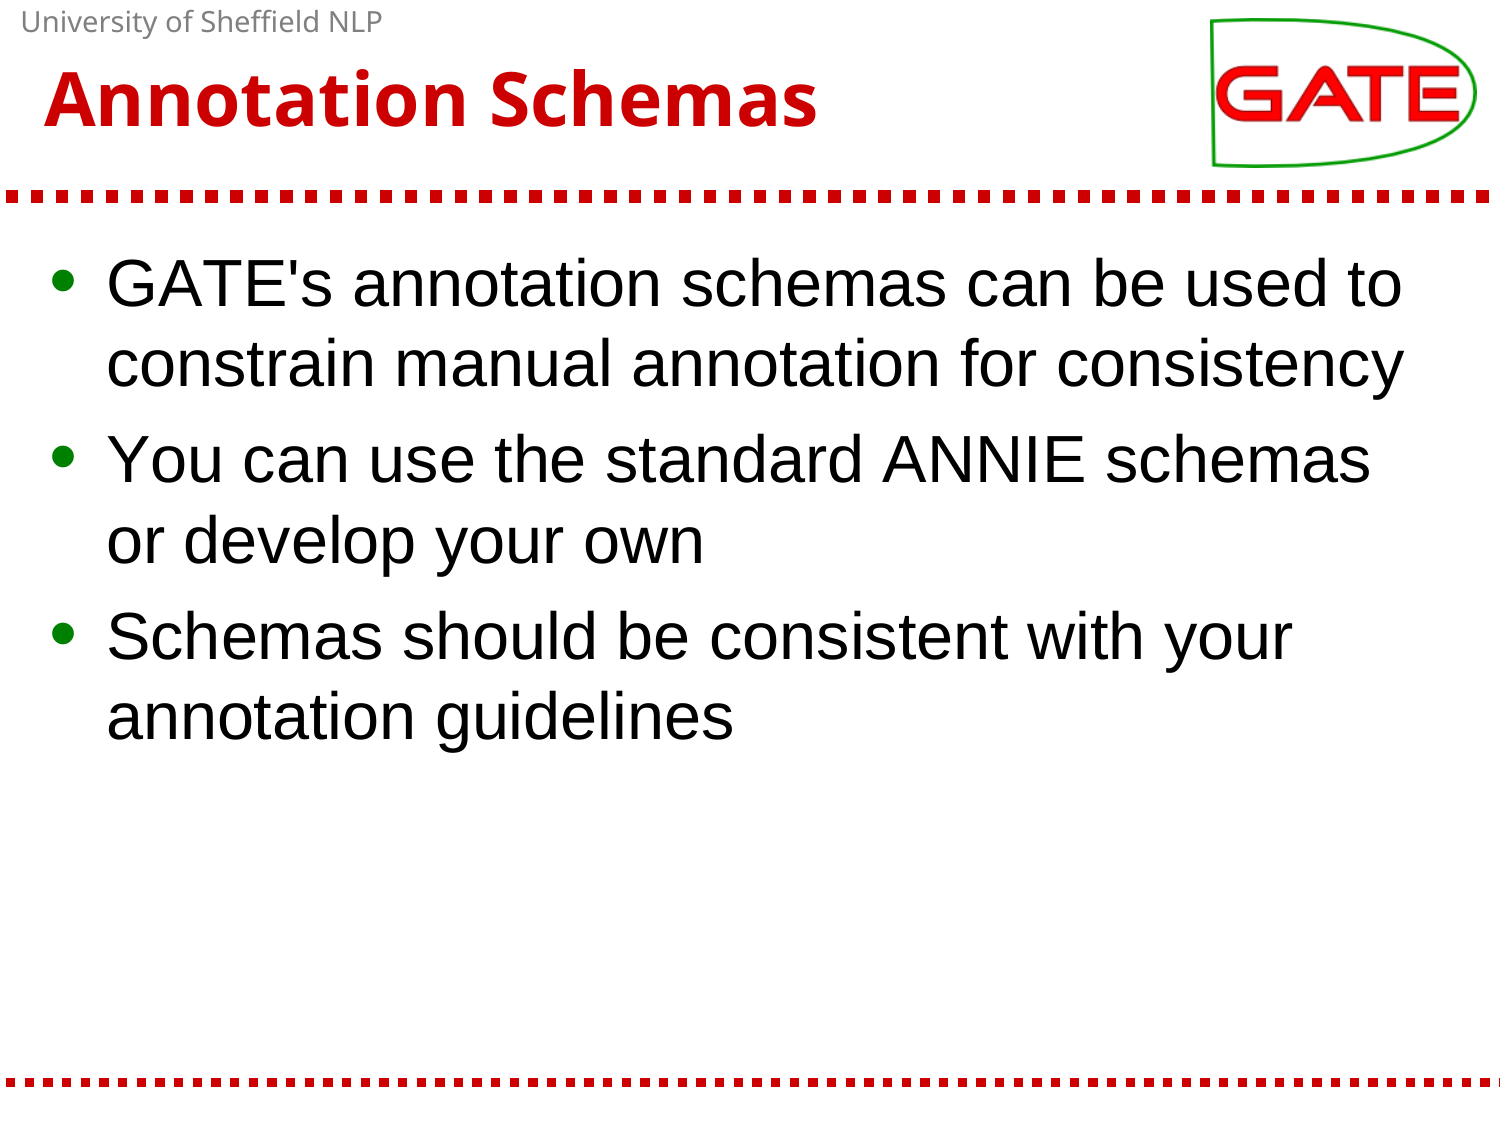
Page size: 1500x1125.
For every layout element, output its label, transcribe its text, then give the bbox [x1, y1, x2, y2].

title Annotation Schemas [29, 0, 1188, 149]
list GATE's annotation schemas can be used to constrain manual annotation for consistency You can use the standard ANNIE schemas or develop your own Schemas should be consistent with your annotation guidelines [35, 231, 1465, 975]
picture [1210, 18, 1477, 168]
